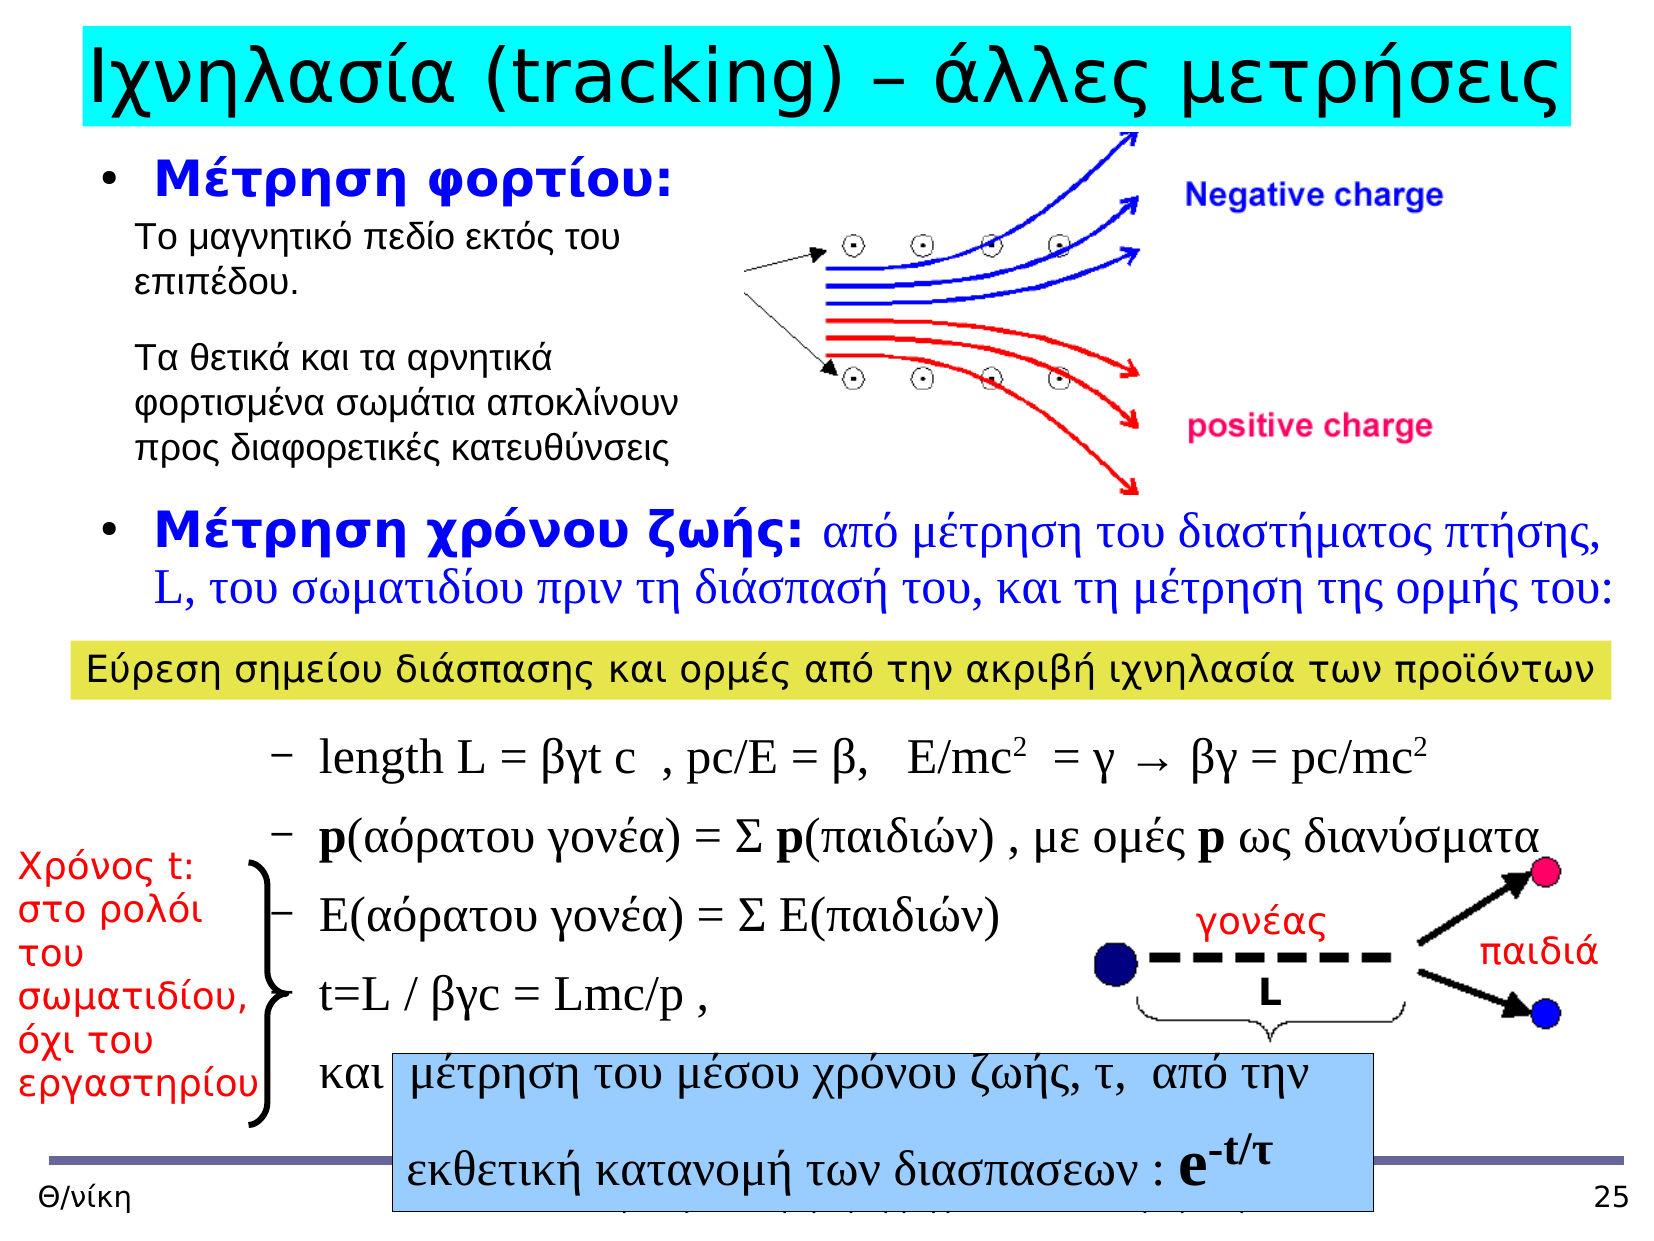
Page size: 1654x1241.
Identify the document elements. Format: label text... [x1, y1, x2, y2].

text_box Το μαγνητικό πεδίο εκτός του επιπέδου. Τα θετικά και τα αρνητικά φορτισμένα σωμάτια αποκλίνουν προς διαφορετικές κατευθύνσεις [119, 204, 751, 476]
picture [744, 132, 1495, 495]
text_box [392, 1207, 1374, 1212]
text_box γονέας [1181, 892, 1344, 952]
text_box παιδιά [1464, 922, 1615, 981]
title Ιχνηλασία (tracking) – άλλες μετρήσεις [82, 32, 1571, 120]
text_box Χρόνος t: στο ρολόι του σωματιδίου, όχι του εργαστηρίου [2, 837, 275, 1116]
text_box Εύρεση σημείου διάσπασης και ορμές από την ακριβή ιχνηλασία των προϊόντων [70, 640, 1612, 700]
list Μέτρηση φορτίου: Μέτρηση χρόνου ζωής: από μέτρηση του διαστήματος πτήσης, L, του σωματιδίου πριν τη διάσπασή του, και τη μέτρηση της ορμής του: length L = βγt c , pc/E = β, Ε/mc2 = γ → βγ = pc/mc2 p(αόρατου γονέα) = Σ p(παιδιών) , με ομές p ως διανύσματα Ε(αόρατου γονέα) = Σ Ε(παιδιών) t=L / βγc = Lmc/p , και μέτρηση του μέσου χρόνου ζωής, τ, από την εκθετική κατανομή των διασπασεων : e-t/τ [82, 150, 1651, 1207]
text_box L [1243, 963, 1298, 1023]
